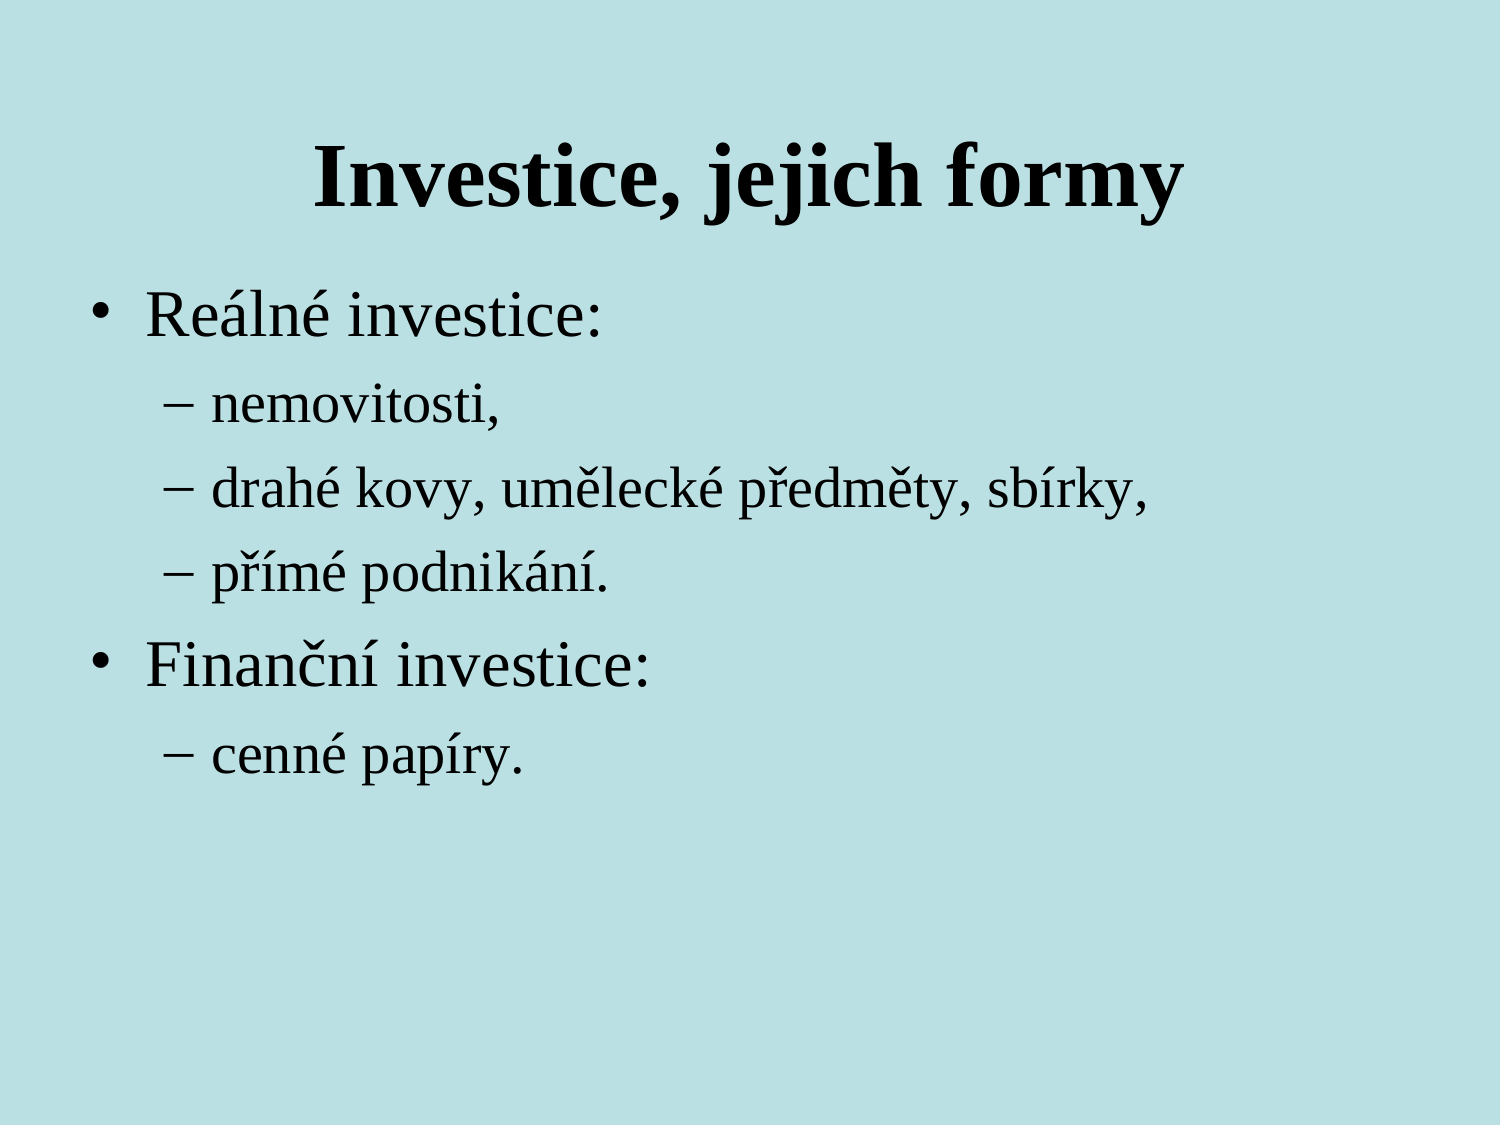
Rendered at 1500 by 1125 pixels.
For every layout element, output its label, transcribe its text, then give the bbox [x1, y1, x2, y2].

title Investice, jejich formy [75, 44, 1426, 233]
list Reálné investice: nemovitosti, drahé kovy, umělecké předměty, sbírky, přímé podnikání. Finanční investice: cenné papíry. [75, 262, 1426, 984]
